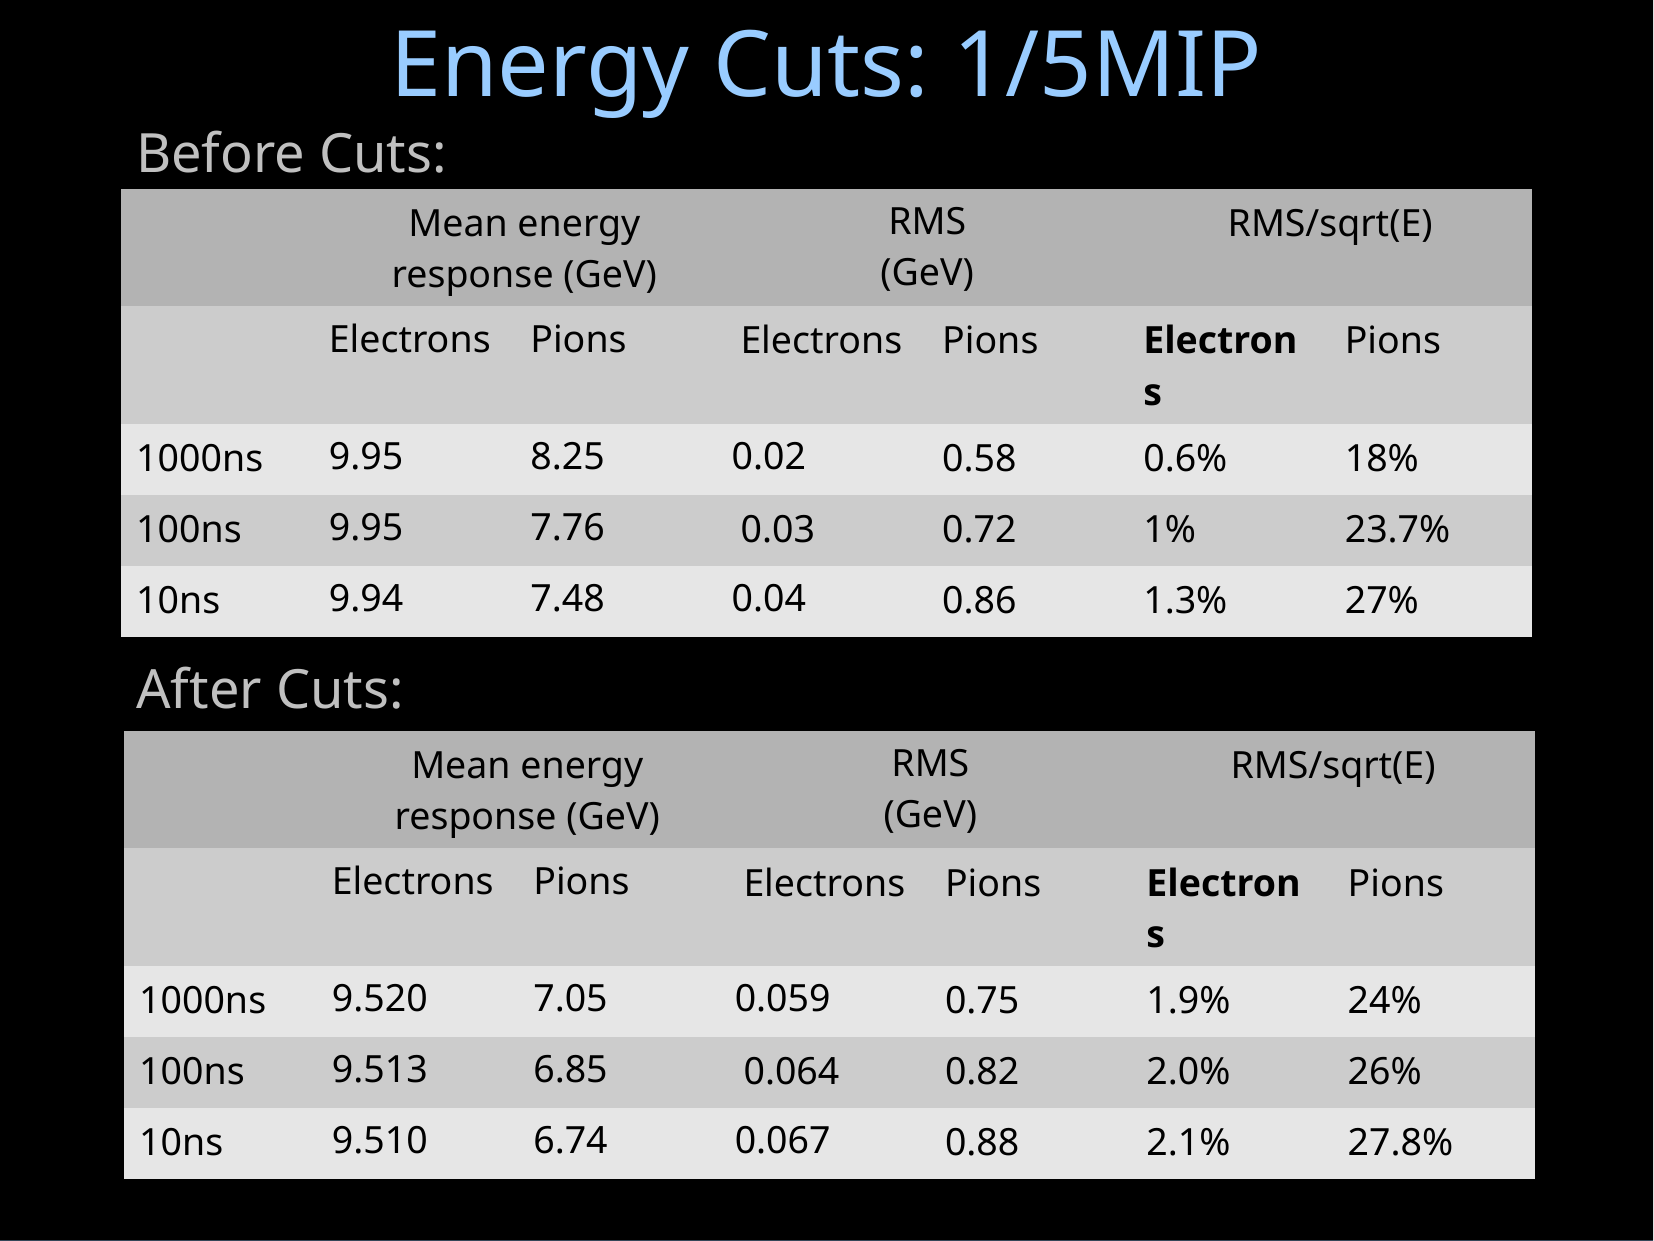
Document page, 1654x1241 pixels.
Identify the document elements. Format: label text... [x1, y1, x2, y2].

table_cell Pions [524, 306, 726, 424]
table_cell 0.6% [1129, 424, 1330, 495]
table_header RMS (GeV) [726, 189, 1129, 306]
table_cell Pions [527, 848, 729, 966]
table_cell 0.75 [930, 966, 1132, 1037]
table_cell 0.064 [729, 1037, 930, 1108]
table_cell 0.04 [726, 566, 927, 637]
text_box Before Cuts: [121, 107, 458, 196]
table_cell 0.58 [927, 424, 1129, 495]
table_cell 7.76 [524, 495, 726, 566]
table_cell [121, 306, 323, 424]
table_header [124, 731, 326, 848]
table_cell 9.520 [326, 966, 527, 1037]
table_cell 0.02 [726, 424, 927, 495]
table_cell Pions [930, 848, 1132, 966]
table_cell 18% [1330, 424, 1532, 495]
table_cell Pions [1333, 848, 1535, 966]
table_cell 0.059 [729, 966, 930, 1037]
table_cell 24% [1333, 966, 1535, 1037]
table_cell 7.48 [524, 566, 726, 637]
table_cell 10ns [121, 566, 323, 637]
table_header Mean energy response (GeV) [323, 189, 726, 306]
table_cell [124, 848, 326, 966]
title Energy Cuts: 1/5MIP [82, 0, 1571, 166]
table_cell Electrons [726, 306, 927, 424]
table_cell Electrons [1132, 848, 1333, 966]
table_cell 9.513 [326, 1037, 527, 1108]
table_cell 1.3% [1129, 566, 1330, 637]
table_cell 9.510 [326, 1108, 527, 1179]
table_cell Electrons [1129, 306, 1330, 424]
table_header RMS/sqrt(E) [1132, 731, 1535, 848]
table_cell 100ns [124, 1037, 326, 1108]
table_cell 8.25 [524, 424, 726, 495]
table_cell 27% [1330, 566, 1532, 637]
table_cell Pions [927, 306, 1129, 424]
table_cell 27.8% [1333, 1108, 1535, 1179]
table_header RMS/sqrt(E) [1129, 189, 1532, 306]
table_cell 7.05 [527, 966, 729, 1037]
table_cell 100ns [121, 495, 323, 566]
table_cell 6.74 [527, 1108, 729, 1179]
table_cell Electrons [729, 848, 930, 966]
table_cell 6.85 [527, 1037, 729, 1108]
table_header [121, 196, 323, 306]
table_cell 1.9% [1132, 966, 1333, 1037]
table_cell 9.95 [323, 495, 524, 566]
table_cell 9.94 [323, 566, 524, 637]
table_cell 2.1% [1132, 1108, 1333, 1179]
table_cell 0.88 [930, 1108, 1132, 1179]
table_cell Electrons [323, 306, 524, 424]
table_cell Electrons [326, 848, 527, 966]
table_cell 0.03 [726, 495, 927, 566]
table_cell 2.0% [1132, 1037, 1333, 1108]
table_cell 1000ns [121, 424, 323, 495]
table_cell 10ns [124, 1108, 326, 1179]
table_cell 0.86 [927, 566, 1129, 637]
table_cell 1000ns [124, 966, 326, 1037]
table_cell 0.72 [927, 495, 1129, 566]
table_cell Pions [1330, 306, 1532, 424]
table_cell 0.067 [729, 1108, 930, 1179]
table_cell 1% [1129, 495, 1330, 566]
table_cell 26% [1333, 1037, 1535, 1108]
table_header RMS (GeV) [729, 731, 1132, 848]
table_cell 0.82 [930, 1037, 1132, 1108]
table_cell 23.7% [1330, 495, 1532, 566]
text_box After Cuts: [121, 643, 421, 731]
table_cell 9.95 [323, 424, 524, 495]
table_header Mean energy response (GeV) [326, 731, 729, 848]
